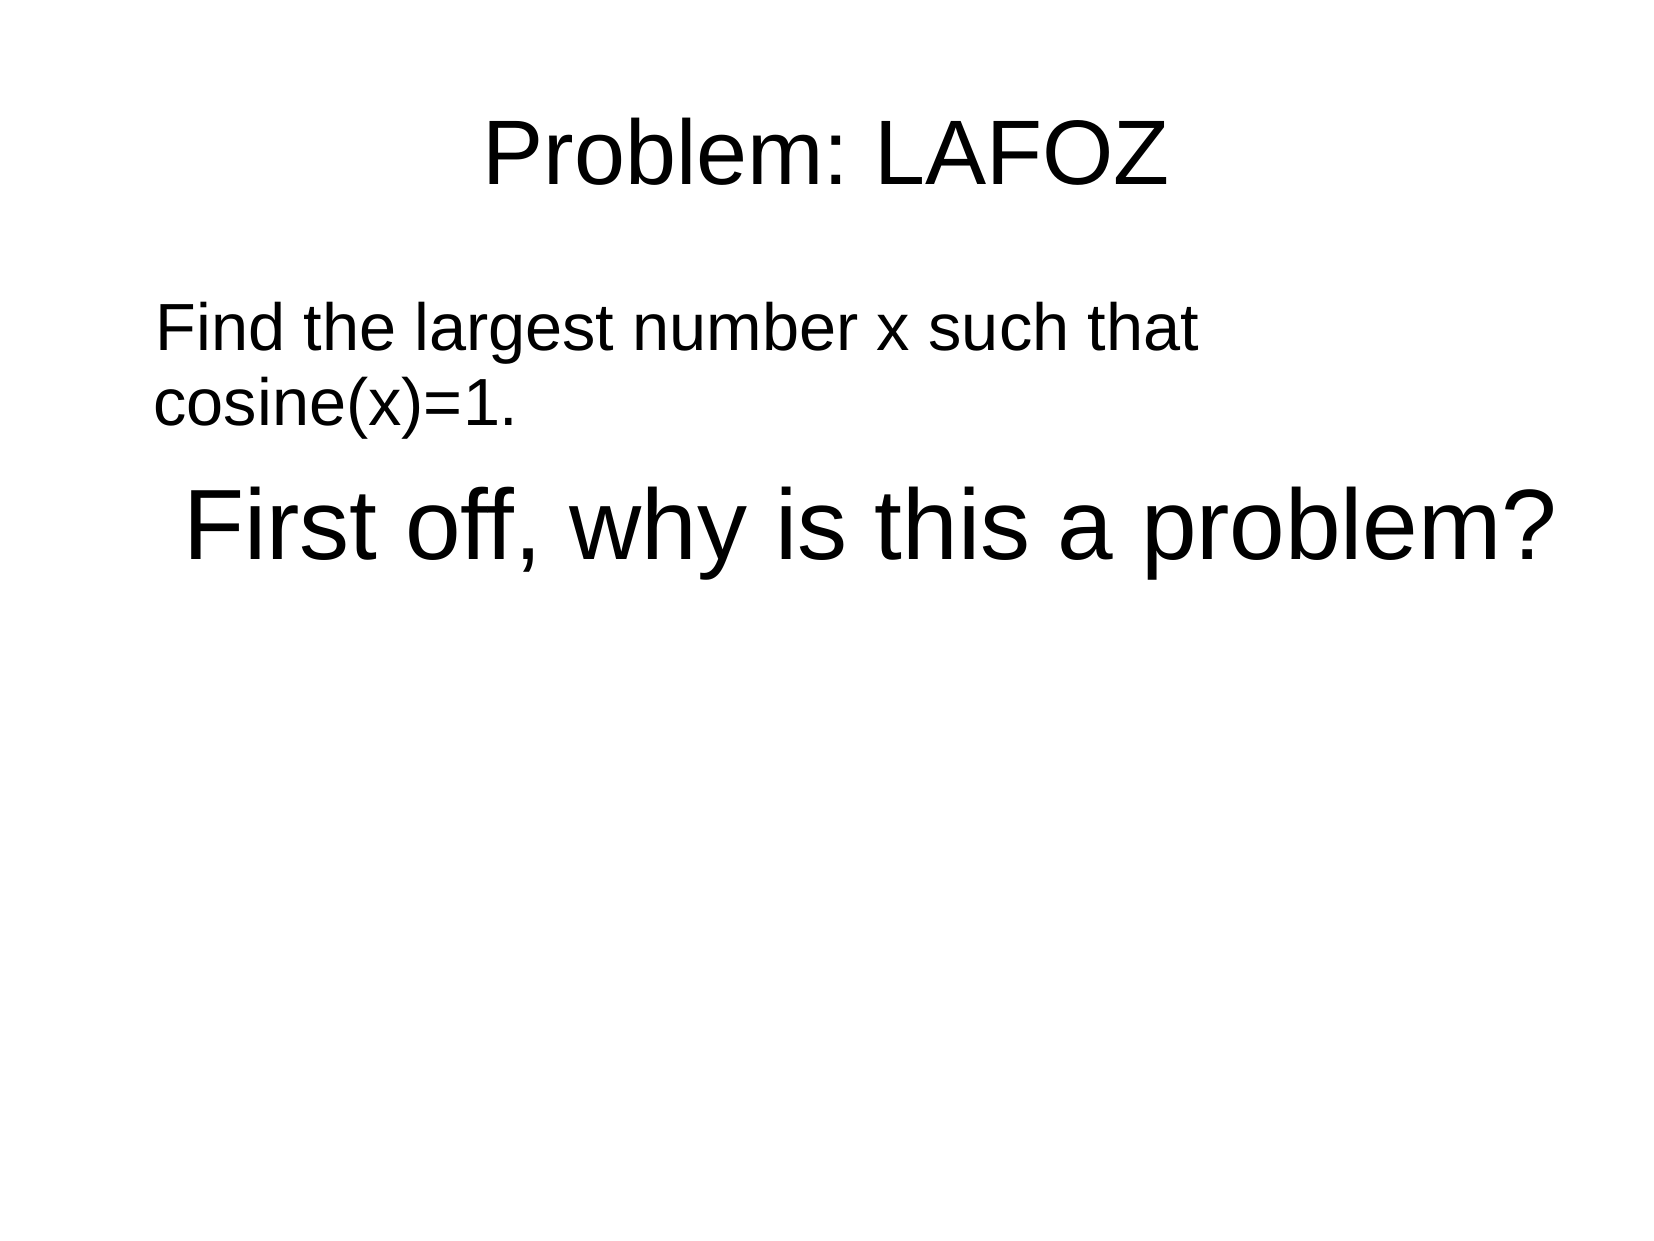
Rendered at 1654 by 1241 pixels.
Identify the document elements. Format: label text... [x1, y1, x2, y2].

title Problem: LAFOZ [82, 49, 1571, 257]
list Find the largest number x such that cosine(x)=1. First off, why is this a problem? [82, 290, 1571, 1010]
